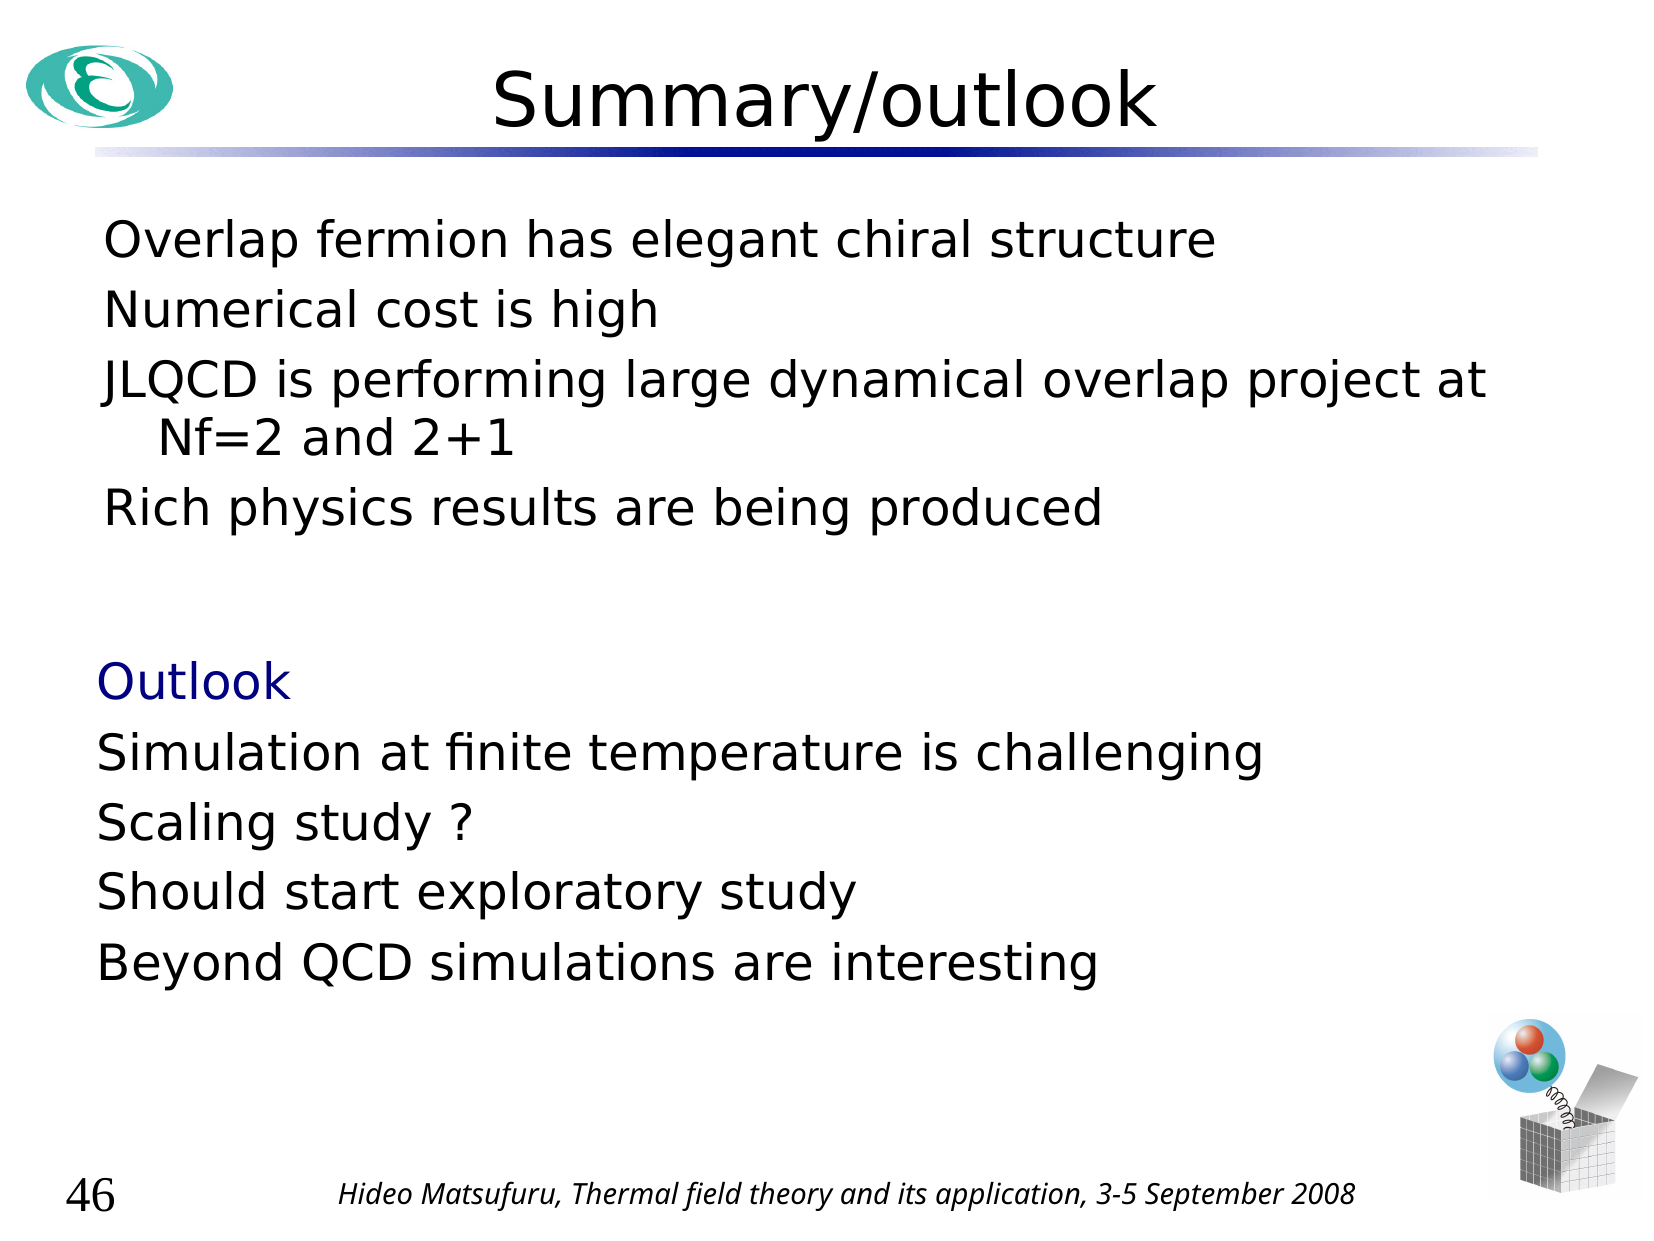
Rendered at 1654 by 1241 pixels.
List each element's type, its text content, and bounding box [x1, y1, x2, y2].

picture [1488, 1012, 1644, 1200]
list Outlook Simulation at finite temperature is challenging Scaling study ? Should start exploratory study Beyond QCD simulations are interesting [79, 653, 1532, 992]
picture [95, 147, 1538, 157]
picture [20, 37, 179, 136]
title Summary/outlook [201, 47, 1450, 154]
list Overlap fermion has elegant chiral structure Numerical cost is high JLQCD is performing large dynamical overlap project at Nf=2 and 2+1 Rich physics results are being produced [86, 210, 1539, 538]
